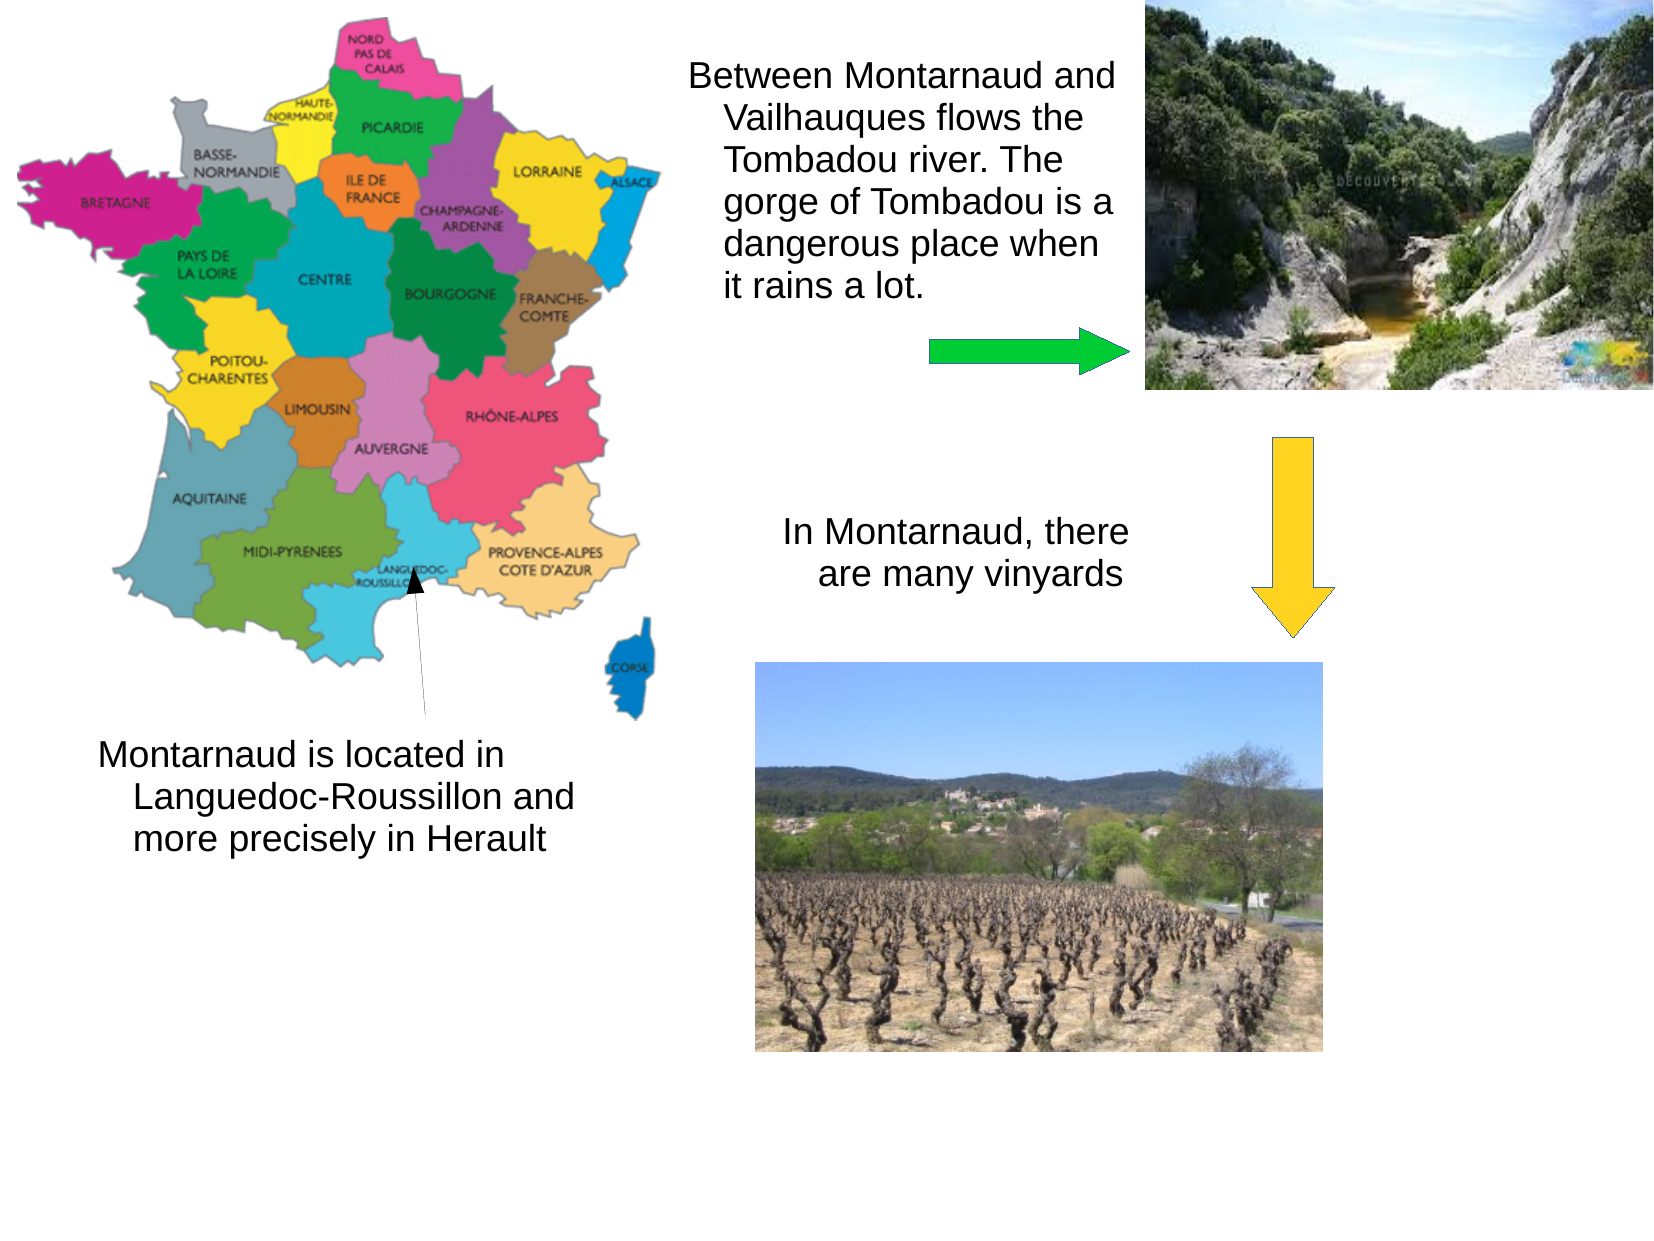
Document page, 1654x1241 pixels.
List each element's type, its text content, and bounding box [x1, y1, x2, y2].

text_box [1251, 437, 1335, 638]
picture [17, 17, 674, 721]
text_box In Montarnaud, there are many vinyards [767, 503, 1193, 603]
text_box [929, 327, 1130, 375]
picture [755, 662, 1323, 1052]
picture [1145, 0, 1654, 390]
text_box Between Montarnaud and Vailhauques flows the Tombadou river. The gorge of Tombadou is a dangerous place when it rains a lot. [673, 47, 1134, 314]
text_box Montarnaud is located in Languedoc-Roussillon and more precisely in Herault [82, 726, 674, 868]
